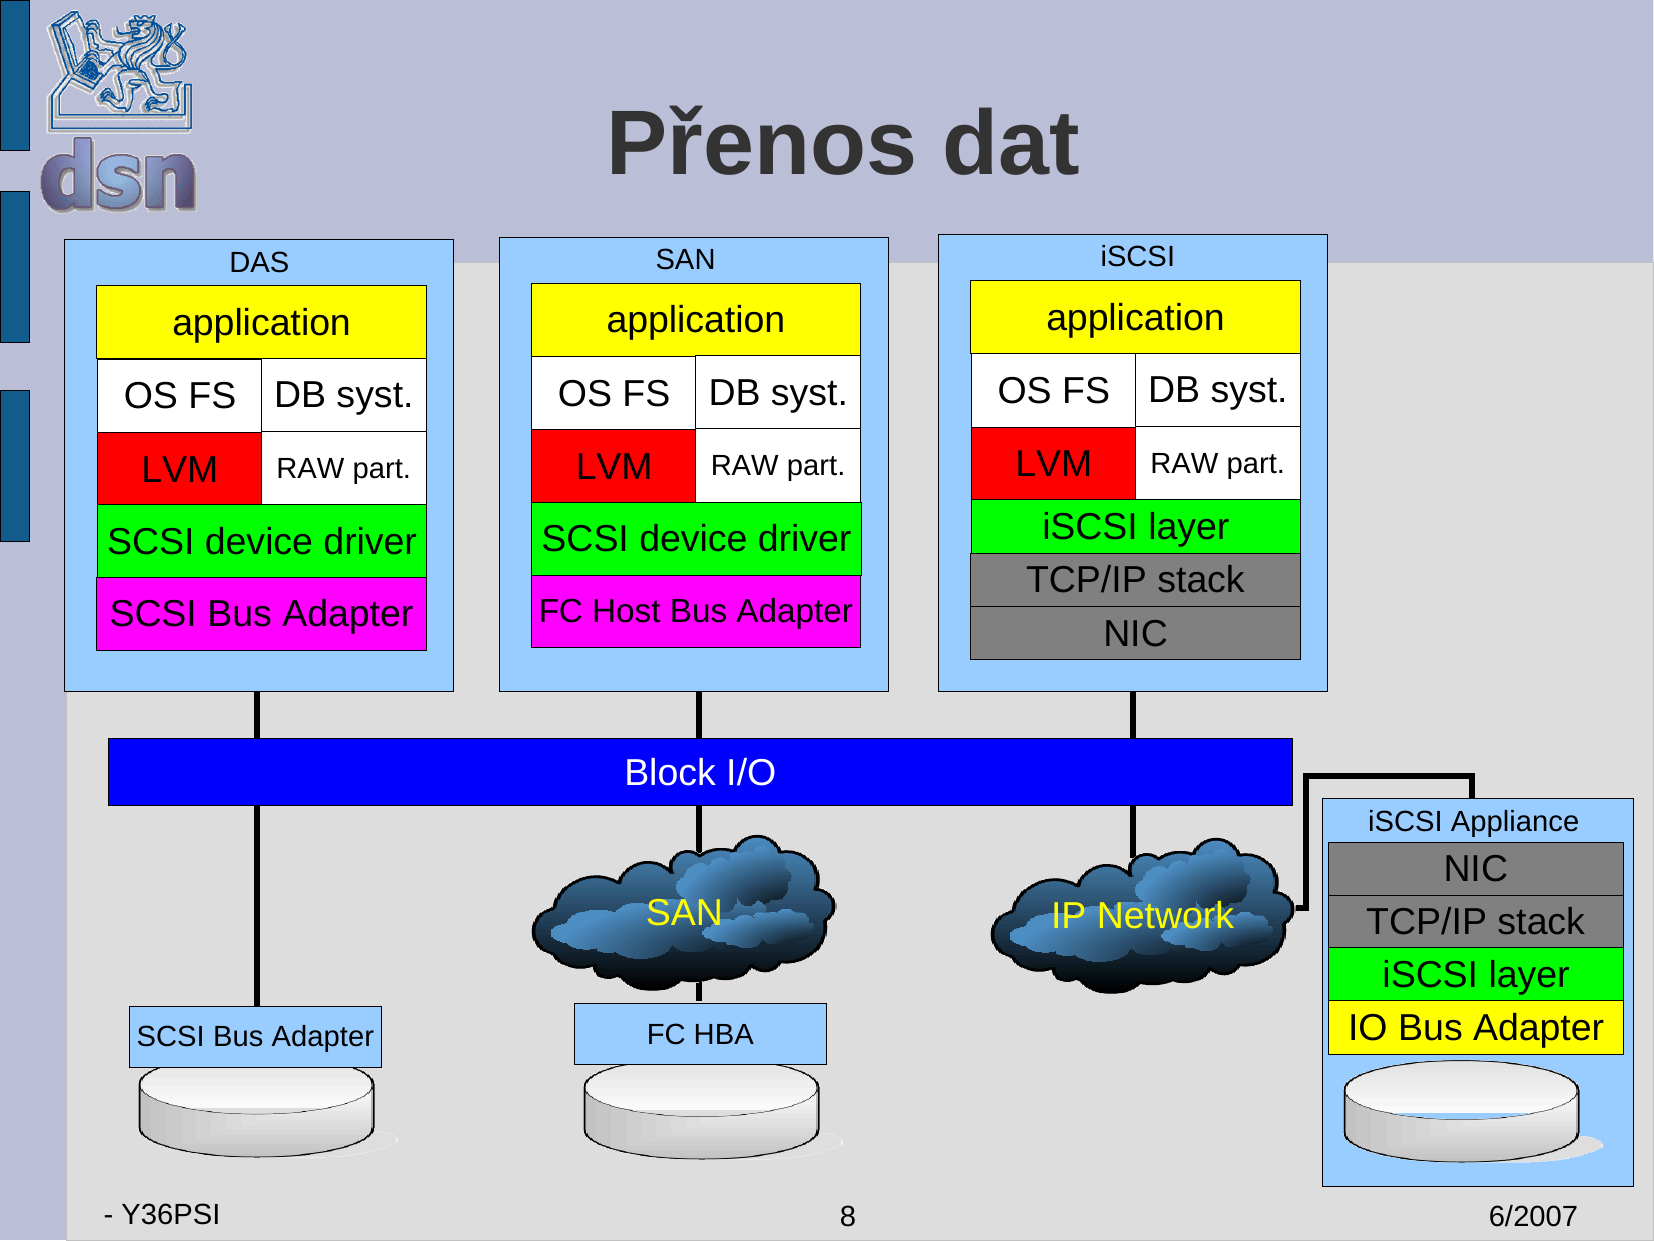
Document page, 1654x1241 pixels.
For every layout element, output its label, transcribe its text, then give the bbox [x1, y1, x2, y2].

text_box SAN [640, 235, 731, 284]
text_box LVM [97, 432, 261, 504]
text_box SCSI Bus Adapter [129, 1006, 382, 1068]
text_box NIC [970, 606, 1301, 660]
text_box SCSI device driver [531, 502, 862, 576]
text_box TCP/IP stack [970, 553, 1301, 606]
text_box iSCSI [1085, 233, 1191, 281]
text_box DAS [214, 238, 305, 286]
text_box application [96, 285, 427, 359]
text_box IO Bus Adapter [1328, 1000, 1624, 1055]
text_box iSCSI layer [971, 499, 1301, 554]
text_box DB syst. [695, 355, 861, 428]
text_box TCP/IP stack [1328, 896, 1624, 947]
picture [10, 10, 223, 230]
text_box DB syst. [1135, 353, 1301, 426]
text_box SCSI Bus Adapter [96, 577, 427, 651]
text_box RAW part. [1135, 426, 1301, 499]
text_box iSCSI layer [1328, 947, 1624, 1000]
text_box RAW part. [261, 431, 427, 504]
text_box DB syst. [261, 358, 427, 431]
text_box RAW part. [695, 428, 861, 502]
text_box [1322, 798, 1634, 1187]
text_box FC Host Bus Adapter [531, 576, 861, 648]
text_box LVM [531, 429, 695, 502]
text_box application [531, 283, 861, 356]
text_box OS FS [531, 356, 695, 429]
text_box application [970, 280, 1301, 354]
text_box FC HBA [574, 1003, 827, 1065]
picture [531, 834, 837, 991]
text_box LVM [971, 427, 1135, 499]
title Přenos dat [210, 39, 1478, 247]
picture [990, 837, 1296, 994]
text_box NIC [1328, 842, 1624, 896]
picture [583, 1056, 843, 1160]
text_box [64, 239, 454, 692]
text_box SCSI device driver [97, 504, 427, 578]
picture [138, 1053, 398, 1158]
text_box [938, 234, 1328, 692]
text_box OS FS [97, 359, 261, 432]
text_box Block I/O [108, 738, 1293, 806]
text_box OS FS [971, 353, 1135, 427]
text_box [499, 237, 889, 692]
picture [1343, 1059, 1603, 1163]
text_box iSCSI Appliance [1353, 797, 1595, 845]
